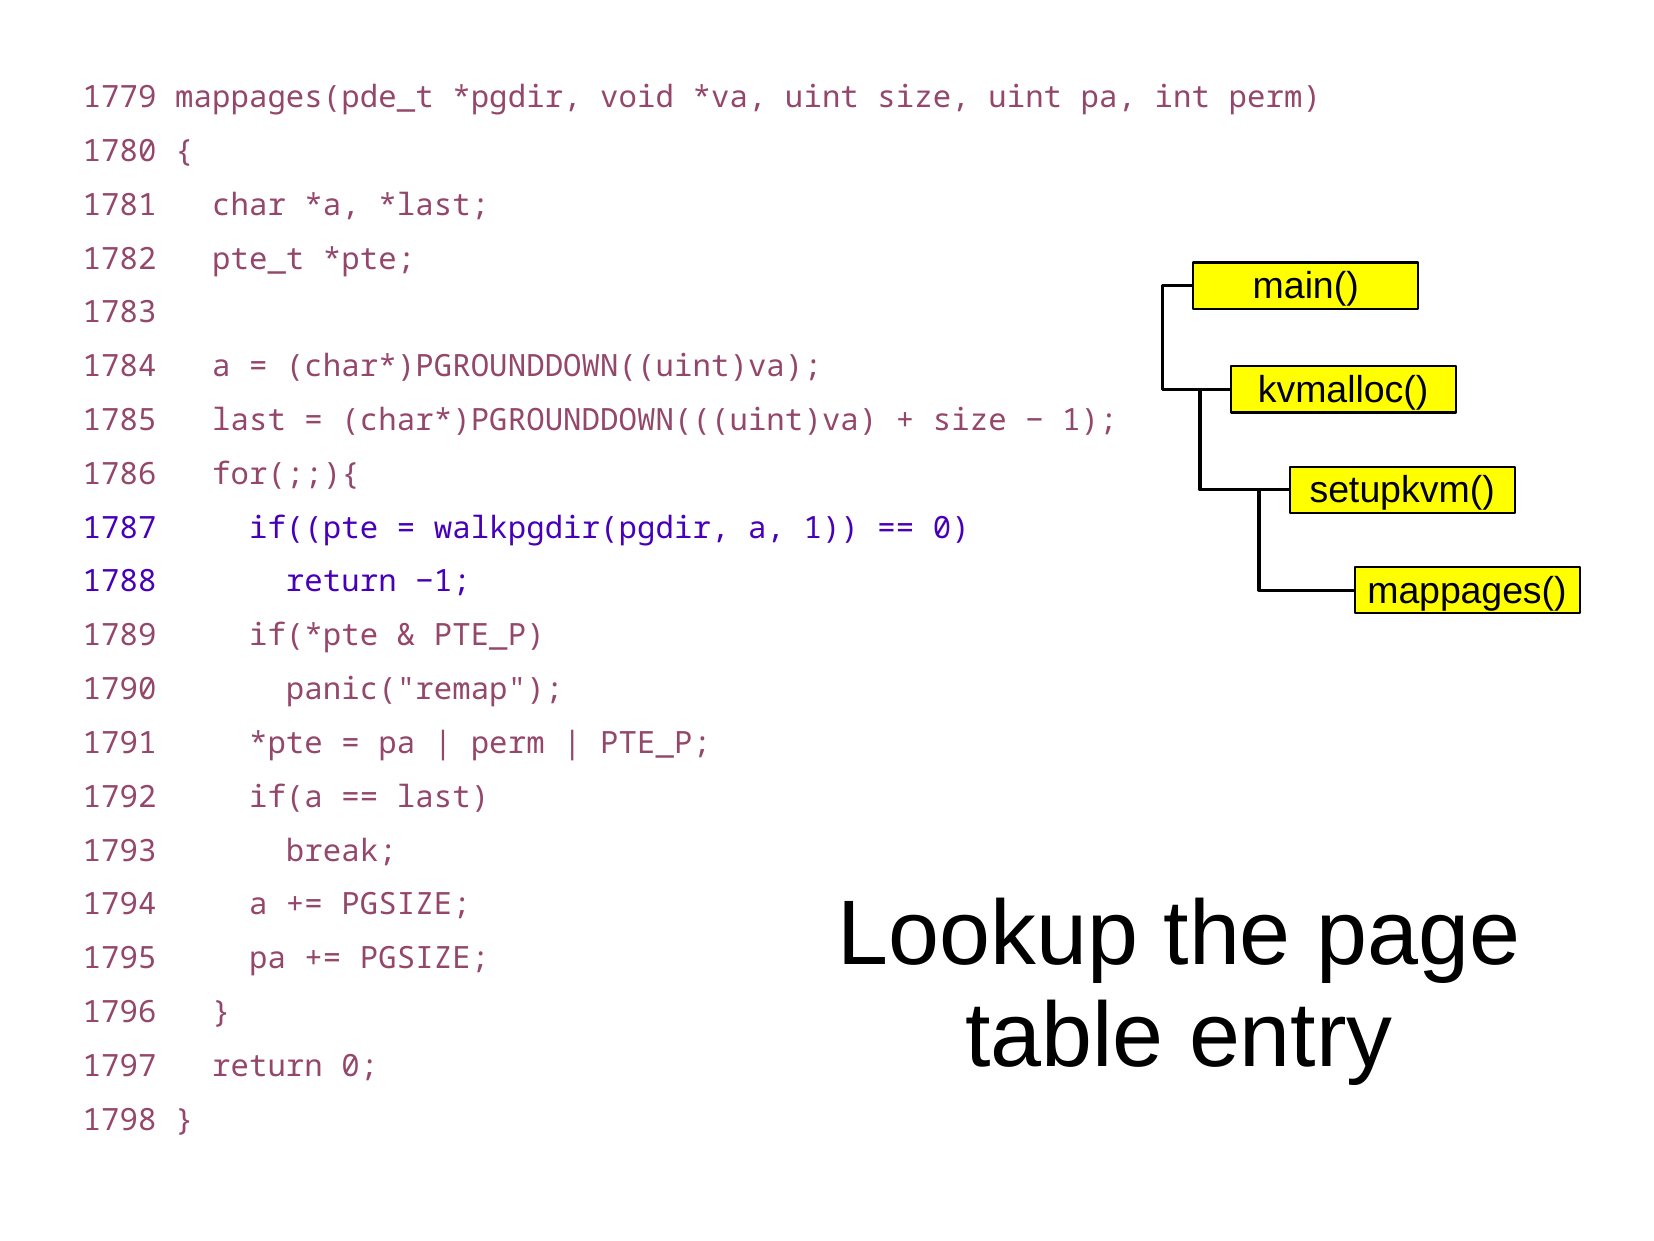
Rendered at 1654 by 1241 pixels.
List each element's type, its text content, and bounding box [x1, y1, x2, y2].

title Lookup the page table entry [787, 880, 1571, 1088]
list 1779 mappages(pde_t *pgdir, void *va, uint size, uint pa, int perm) 1780 { 1781 char *a, *last; 1782 pte_t *pte; 1783 1784 a = (char*)PGROUNDDOWN((uint)va); 1785 last = (char*)PGROUNDDOWN(((uint)va) + size − 1); 1786 for(;;){ 1787 if((pte = walkpgdir(pgdir, a, 1)) == 0) 1788 return −1; 1789 if(*pte & PTE_P) 1790 panic("remap"); 1791 *pte = pa | perm | PTE_P; 1792 if(a == last) 1793 break; 1794 a += PGSIZE; 1795 pa += PGSIZE; 1796 } 1797 return 0; 1798 } [82, 75, 1571, 1163]
text_box kvmalloc() [1230, 366, 1456, 413]
text_box mappages() [1354, 567, 1580, 614]
text_box main() [1193, 262, 1419, 309]
text_box setupkvm() [1289, 466, 1515, 513]
